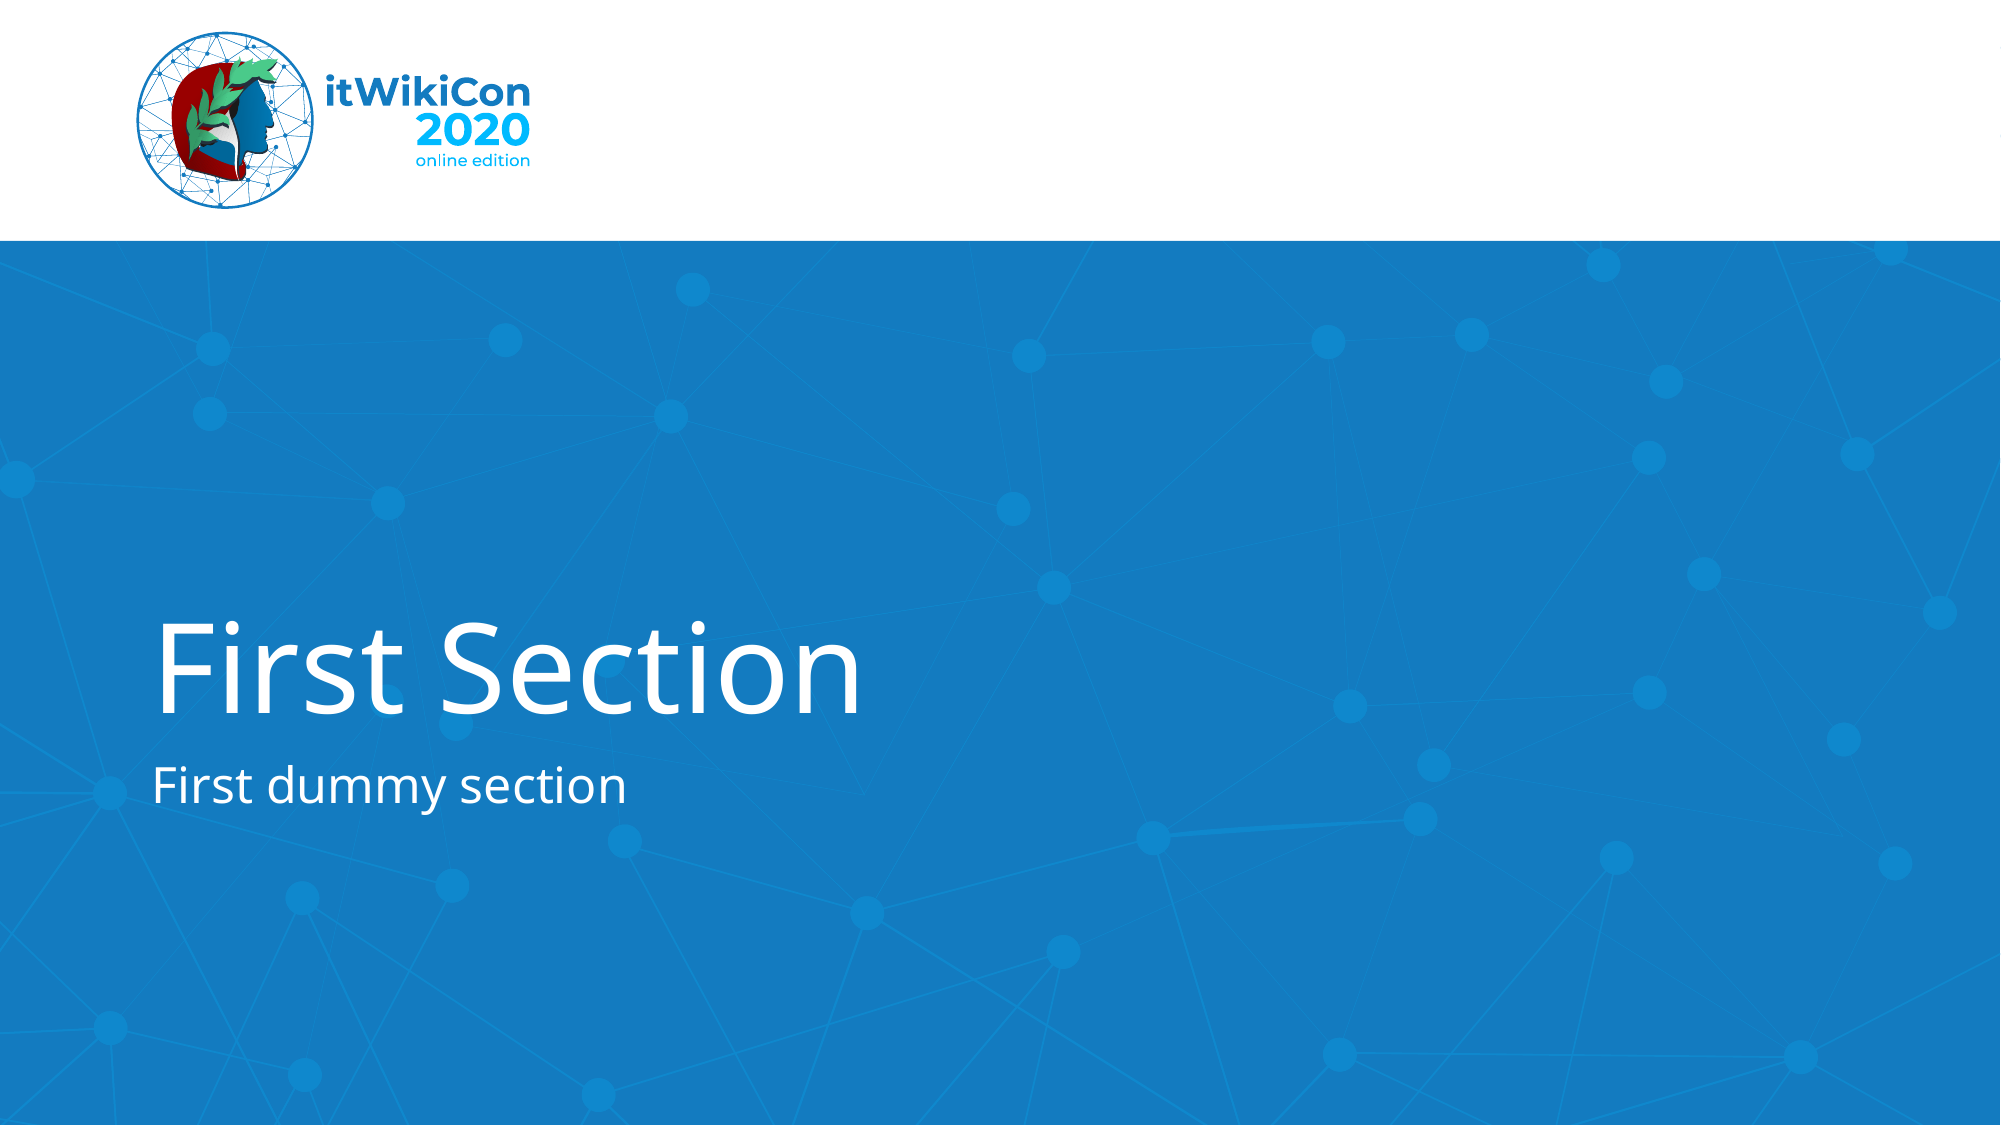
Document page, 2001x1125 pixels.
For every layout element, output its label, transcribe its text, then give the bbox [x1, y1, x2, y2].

title First Section [136, 280, 1862, 749]
list First dummy section [136, 752, 1862, 999]
